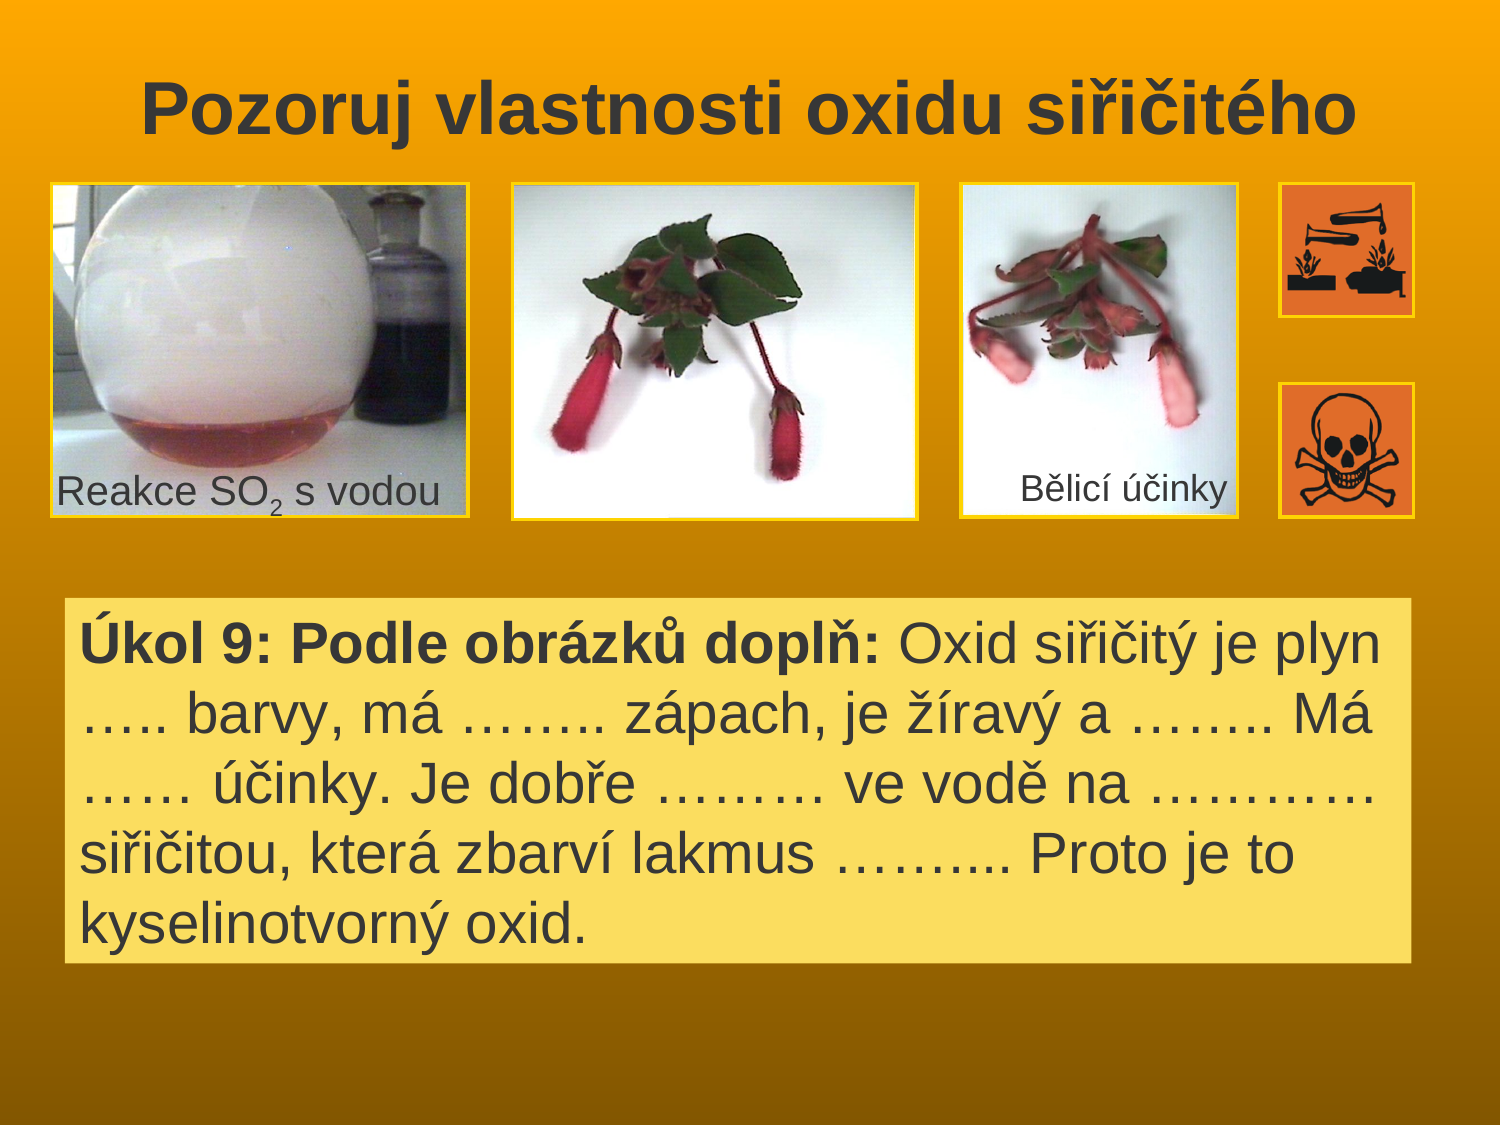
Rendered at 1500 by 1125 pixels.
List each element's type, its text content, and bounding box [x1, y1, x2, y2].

text_box Reakce SO2 s vodou [41, 456, 467, 529]
text_box Úkol 9: Podle obrázků doplň: Oxid siřičitý je plyn ….. barvy, má …….. zápach, je žíravý a …….. Má …… účinky. Je dobře ……… ve vodě na ………… siřičitou, která zbarví lakmus …….... Proto je to kyselinotvorný oxid. [64, 597, 1412, 964]
text_box [53, 184, 467, 456]
text_box [1281, 385, 1412, 516]
picture [962, 184, 1237, 516]
text_box Bělicí účinky [974, 456, 1274, 517]
title Pozoruj vlastnosti oxidu siřičitého [75, 45, 1426, 173]
text_box [1281, 184, 1412, 315]
picture [513, 184, 916, 518]
